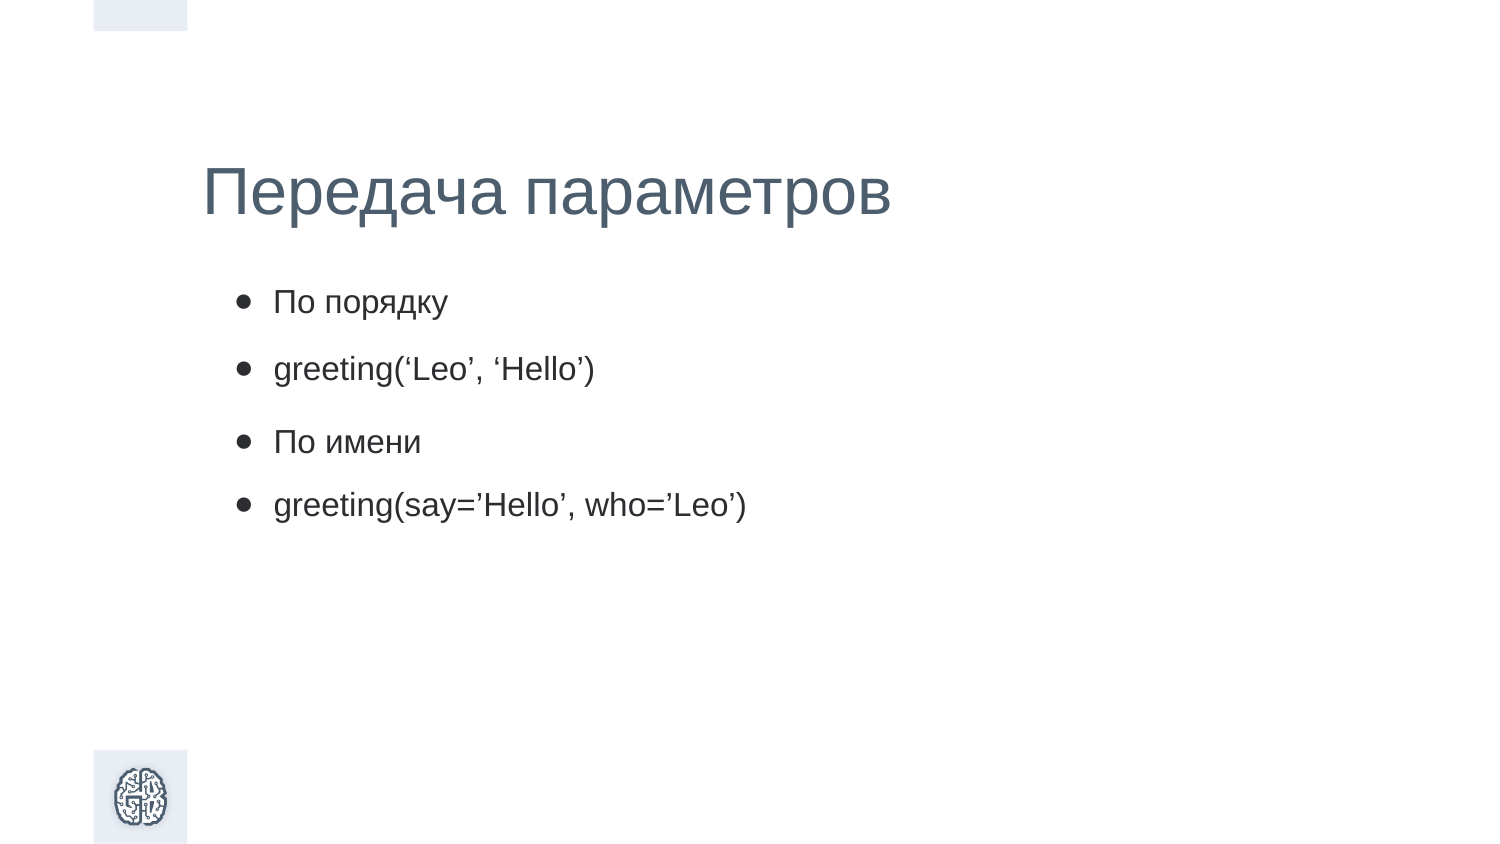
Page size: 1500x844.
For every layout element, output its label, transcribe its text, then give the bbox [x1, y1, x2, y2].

text_box greeting(say=’Hello’, who=’Leo’) [187, 456, 1313, 530]
text_box Передача параметров [187, 93, 1312, 259]
text_box По имени [187, 394, 1313, 456]
picture [106, 760, 175, 834]
text_box По порядку [187, 259, 1312, 322]
text_box greeting(‘Leo’, ‘Hello’) [187, 321, 1313, 394]
